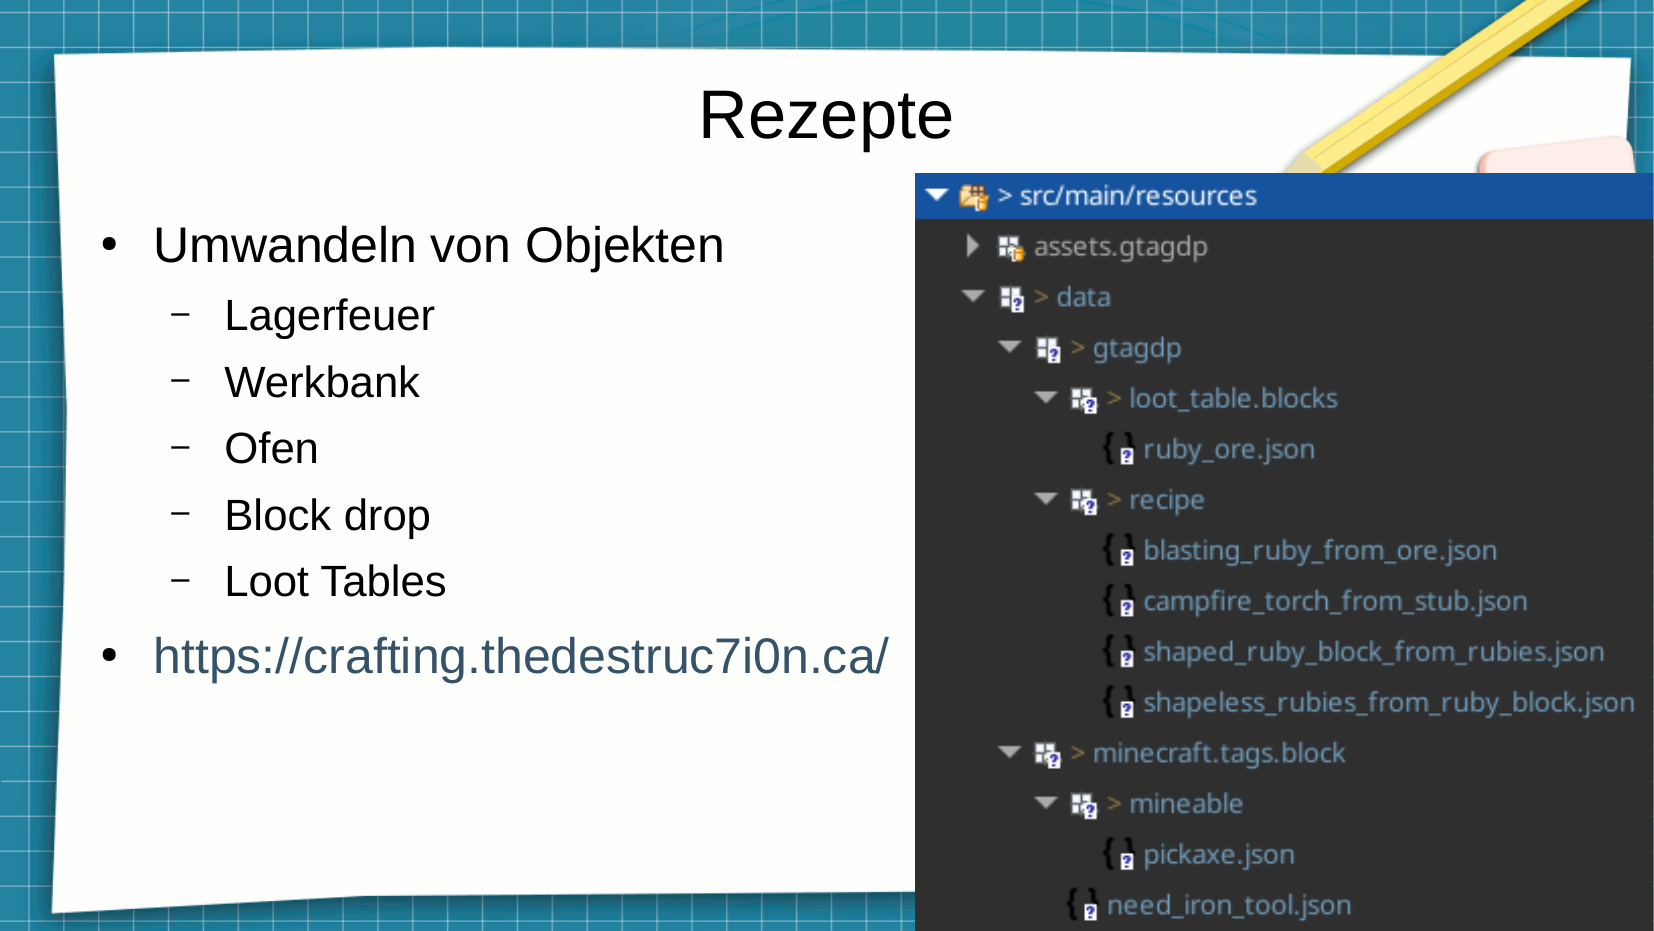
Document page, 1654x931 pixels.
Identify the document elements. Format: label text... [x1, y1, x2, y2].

title Rezepte [82, 37, 1571, 193]
picture [0, 0, 1654, 931]
list Umwandeln von Objekten Lagerfeuer Werkbank Ofen Block drop Loot Tables https://crafting.thedestruc7i0n.ca/ [82, 217, 915, 758]
